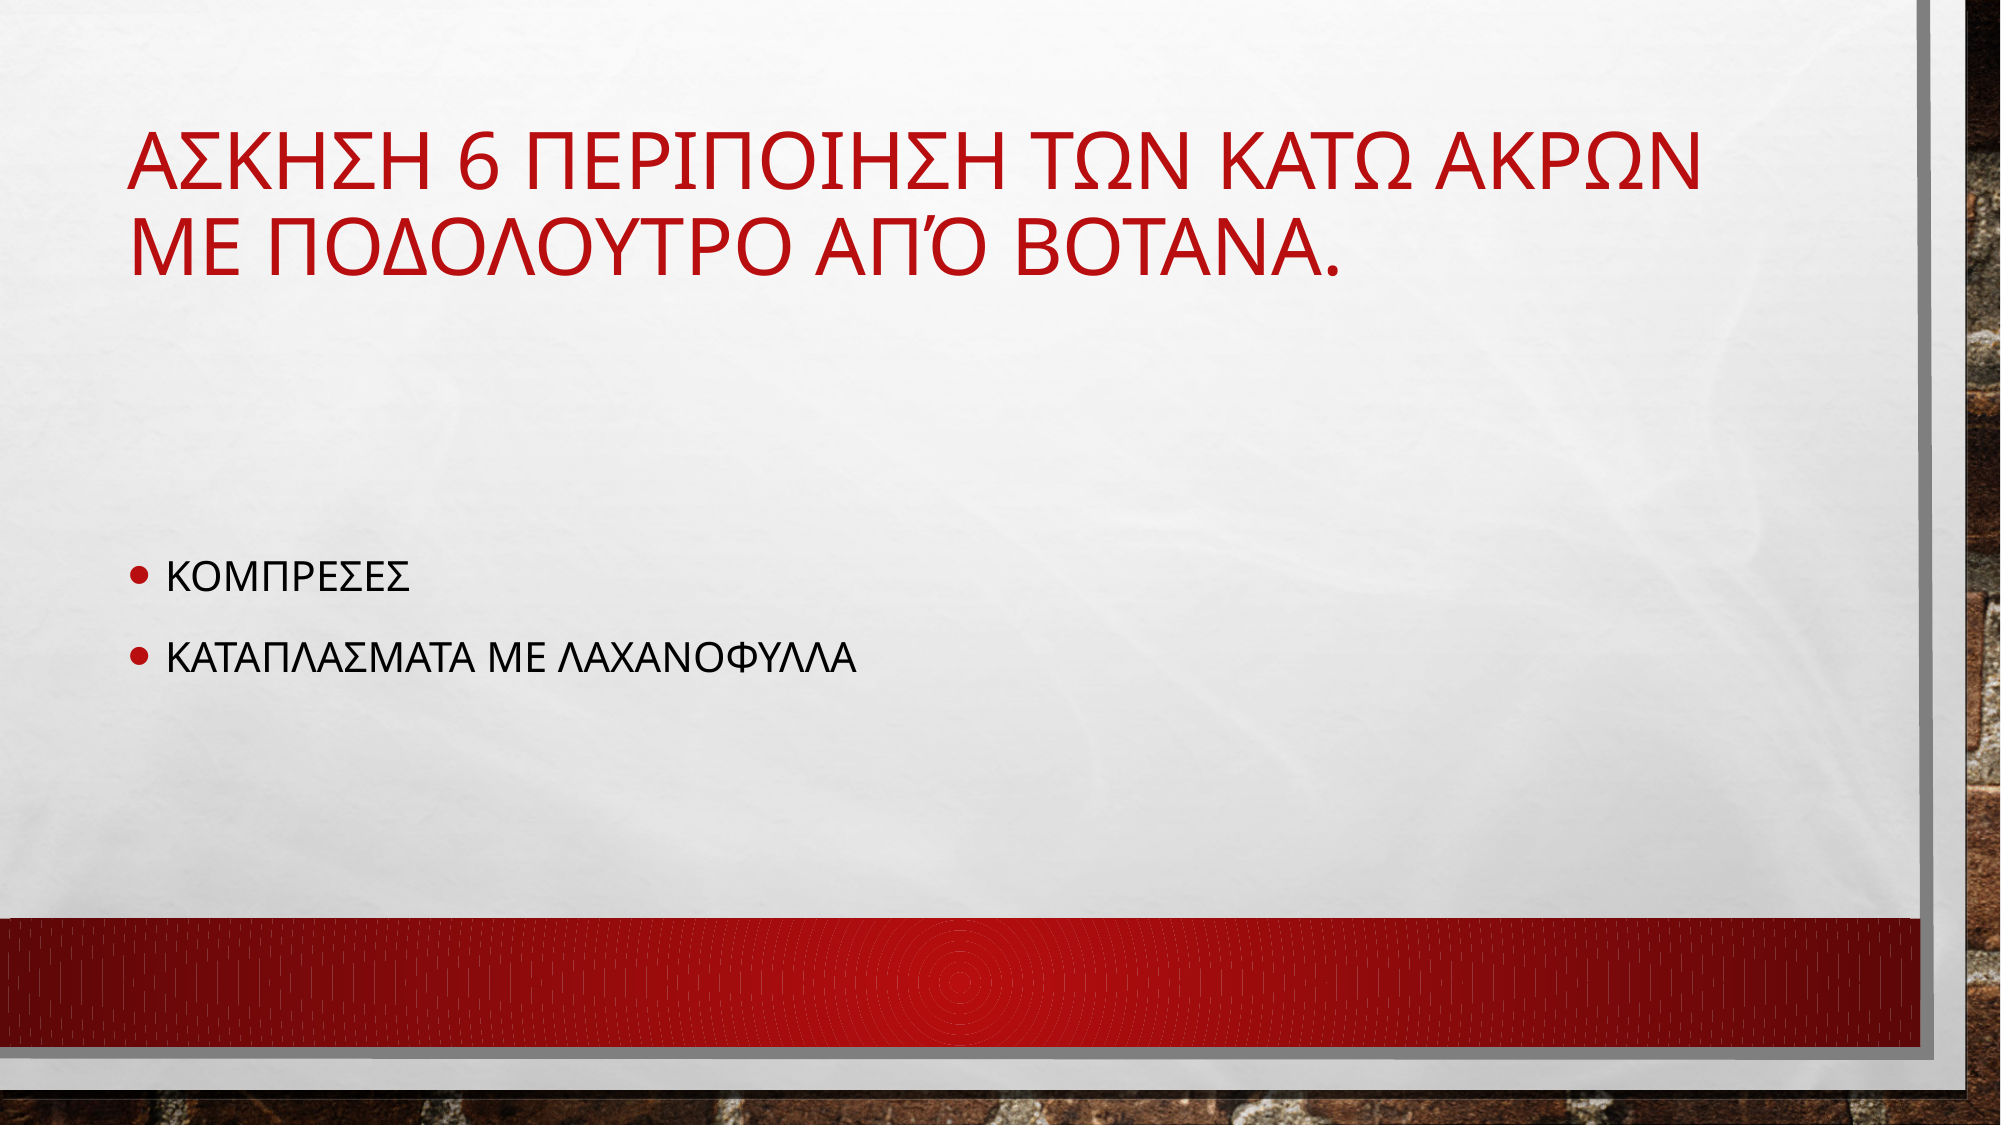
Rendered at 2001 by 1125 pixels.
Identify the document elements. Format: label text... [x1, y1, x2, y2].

list Κομπρεσεσ Καταπλασματα με λαχανοφυλλα [112, 338, 1818, 882]
title Ασκηση 6 περιποιηση των κατω ακρων με ποδολουτρο από βοτανα. [112, 112, 1819, 302]
